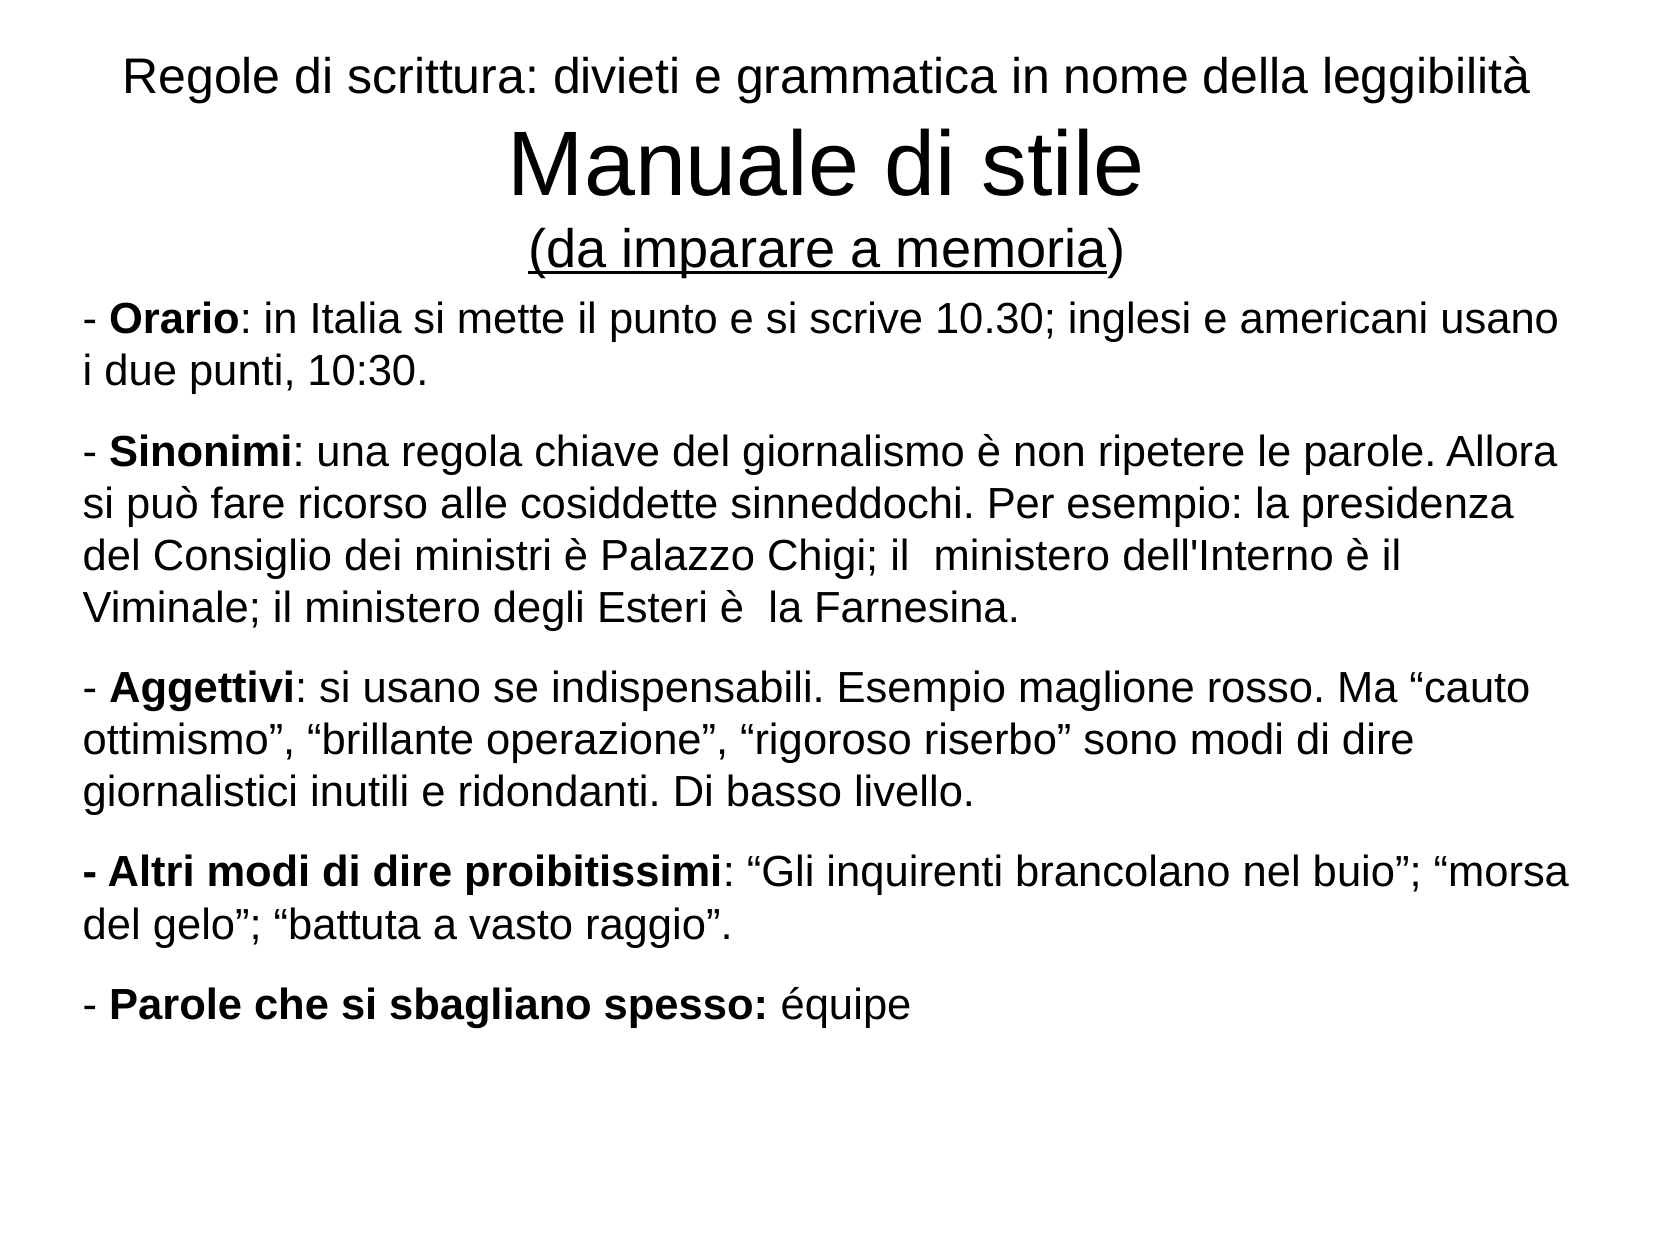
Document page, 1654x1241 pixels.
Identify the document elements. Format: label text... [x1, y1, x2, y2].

list - Orario: in Italia si mette il punto e si scrive 10.30; inglesi e americani usano i due punti, 10:30. - Sinonimi: una regola chiave del giornalismo è non ripetere le parole. Allora si può fare ricorso alle cosiddette sinneddochi. Per esempio: la presidenza del Consiglio dei ministri è Palazzo Chigi; il ministero dell'Interno è il Viminale; il ministero degli Esteri è la Farnesina. - Aggettivi: si usano se indispensabili. Esempio maglione rosso. Ma “cauto ottimismo”, “brillante operazione”, “rigoroso riserbo” sono modi di dire giornalistici inutili e ridondanti. Di basso livello. - Altri modi di dire proibitissimi: “Gli inquirenti brancolano nel buio”; “morsa del gelo”; “battuta a vasto raggio”. - Parole che si sbagliano spesso: équipe [82, 290, 1571, 1109]
title Regole di scrittura: divieti e grammatica in nome della leggibilità Manuale di stile (da imparare a memoria) [82, 43, 1571, 263]
